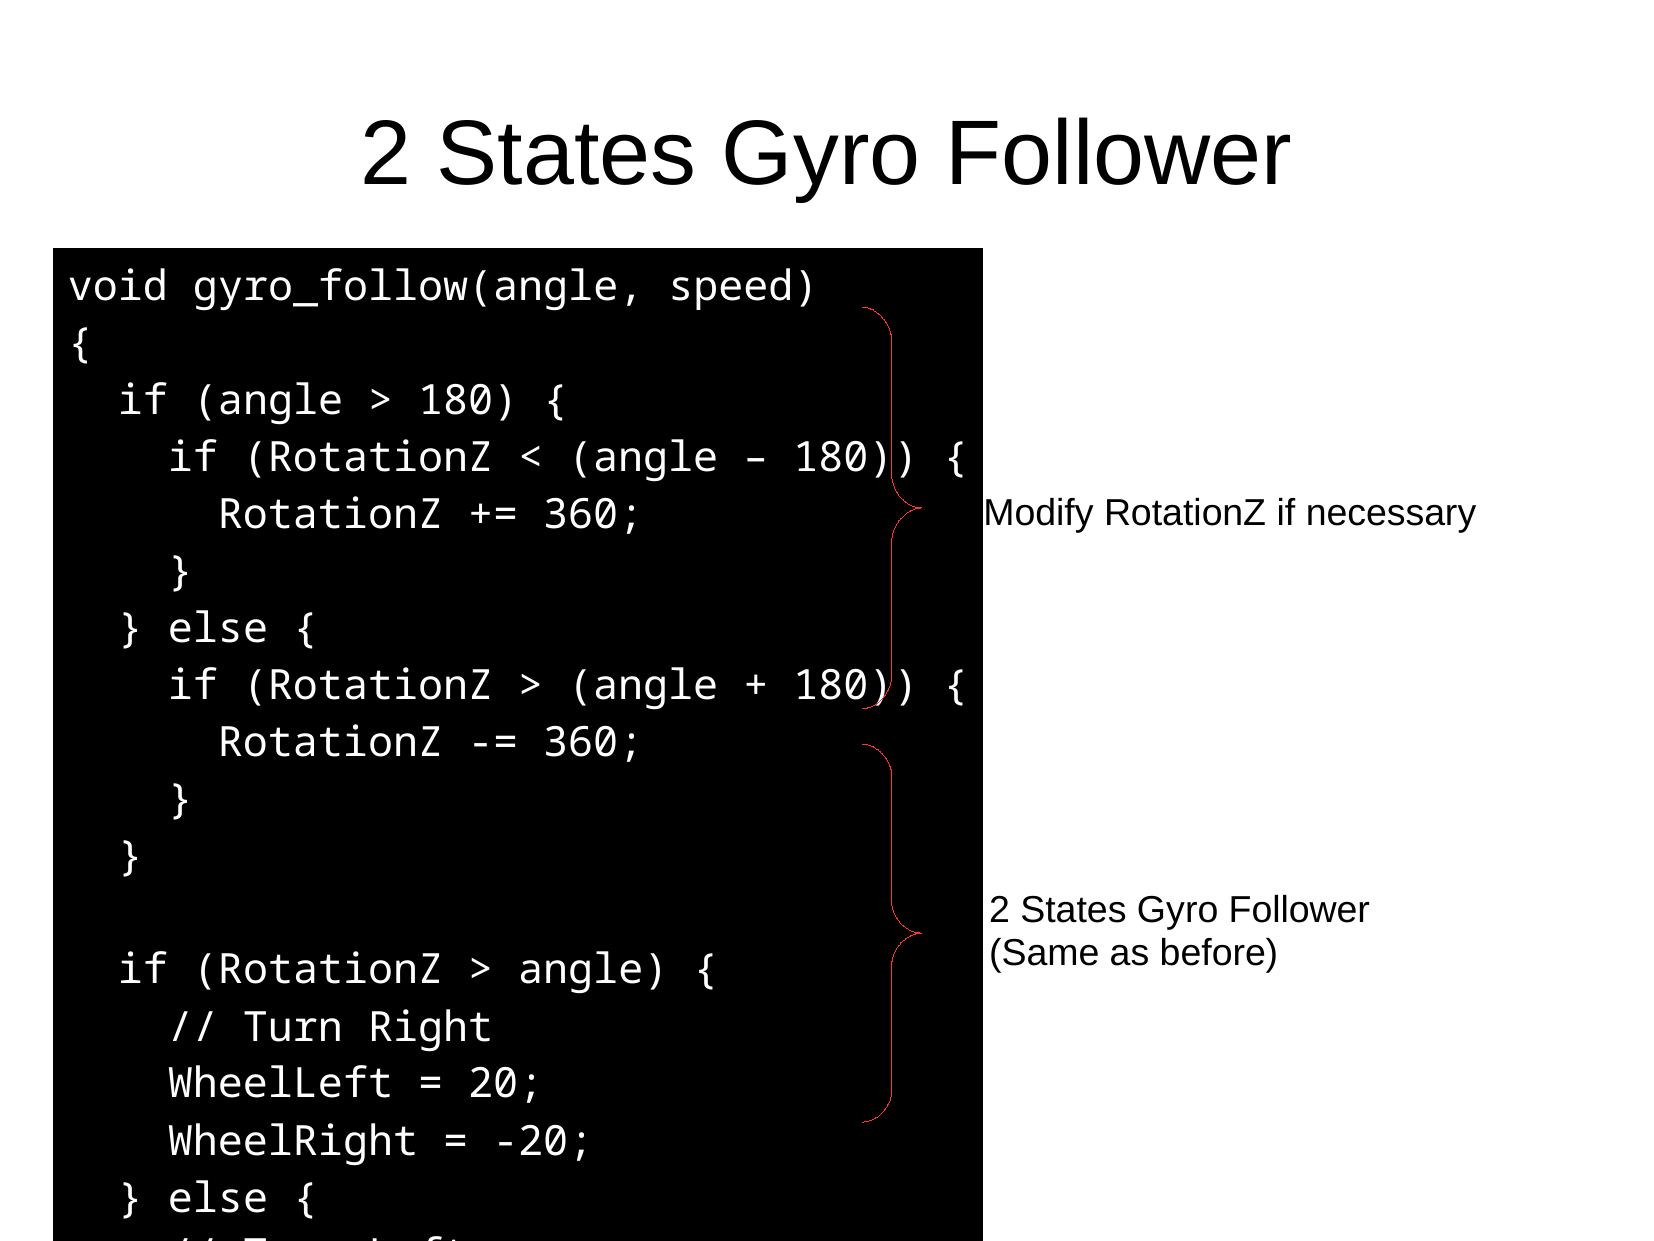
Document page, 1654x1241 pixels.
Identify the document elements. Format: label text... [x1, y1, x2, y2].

text_box 2 States Gyro Follower (Same as before) [974, 881, 1630, 981]
text_box void gyro_follow(angle, speed) { if (angle > 180) { if (RotationZ < (angle – 180)) { RotationZ += 360; } } else { if (RotationZ > (angle + 180)) { RotationZ -= 360; } } if (RotationZ > angle) { // Turn Right WheelLeft = 20; WheelRight = -20; } else { // Turn Left WheelLeft = -20; WheelRight = 20; } } [53, 248, 839, 1182]
text_box Modify RotationZ if necessary [968, 484, 1492, 542]
title 2 States Gyro Follower [82, 49, 1571, 257]
